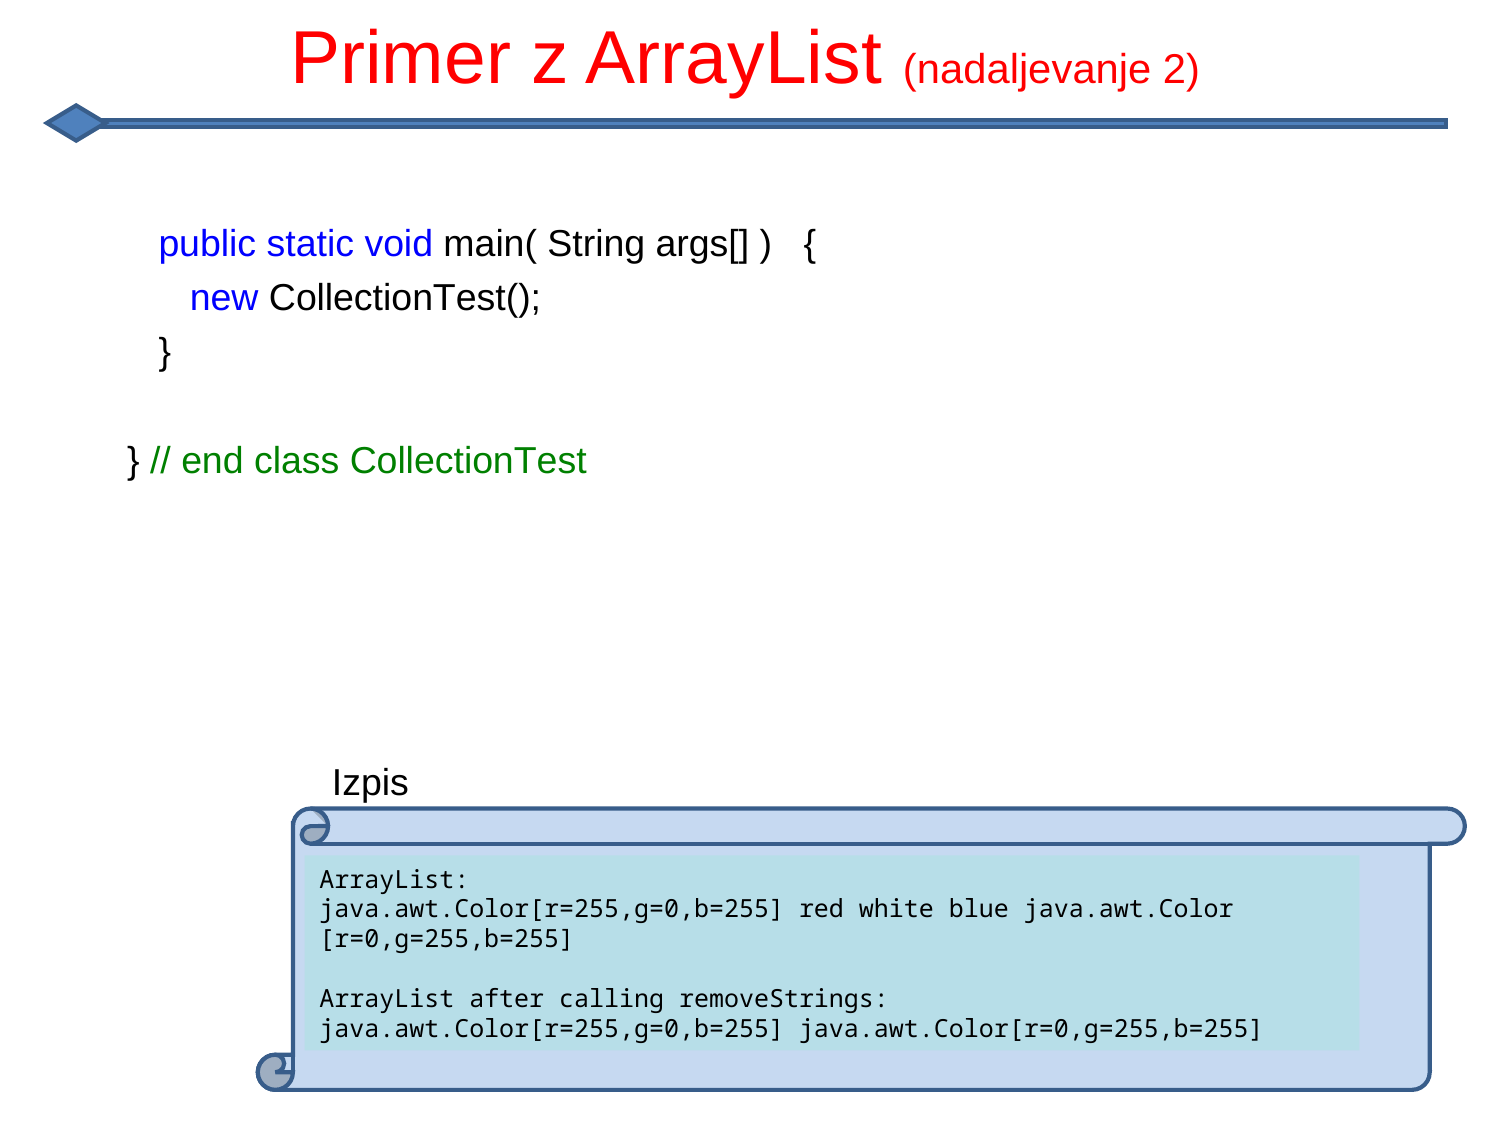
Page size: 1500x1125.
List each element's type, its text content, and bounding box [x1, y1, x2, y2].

text_box ArrayList: java.awt.Color[r=255,g=0,b=255] red white blue java.awt.Color [r=0,g=255,b=255] ArrayList after calling removeStrings: java.awt.Color[r=255,g=0,b=255] java.awt.Color[r=0,g=255,b=255] [304, 855, 1360, 1051]
text_box Izpis [317, 749, 424, 811]
text_box public static void main( String args[] ) { new CollectionTest(); } } // end class CollectionTest [70, 210, 1209, 424]
title Primer z ArrayList (nadaljevanje 2) [70, 0, 1421, 108]
text_box [257, 808, 1465, 1090]
